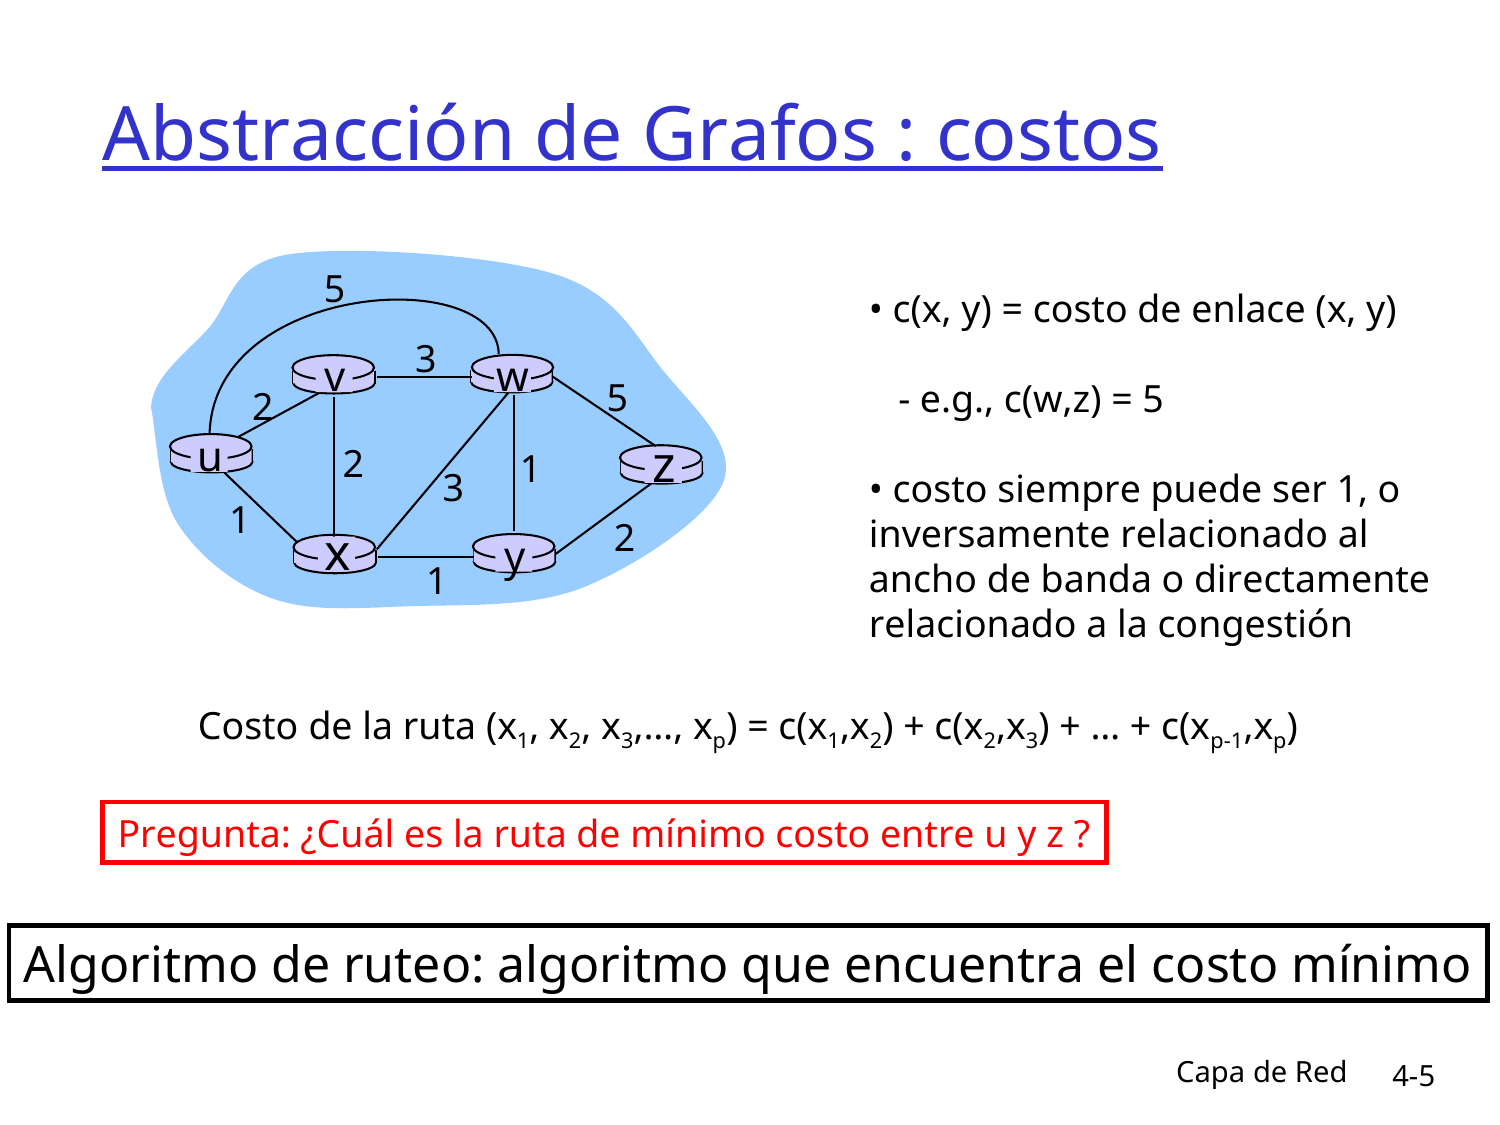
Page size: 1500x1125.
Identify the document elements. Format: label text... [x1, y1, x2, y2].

text_box z [637, 424, 691, 501]
text_box Costo de la ruta (x1, x2, x3,…, xp) = c(x1,x2) + c(x2,x3) + … + c(xp-1,xp) [183, 694, 1333, 761]
text_box x [309, 512, 366, 589]
text_box 1 [411, 548, 463, 610]
text_box 2 [598, 505, 651, 567]
text_box c(x, y) = costo de enlace (x, y) - e.g., c(w,z) = 5 costo siempre puede ser 1, o inversamente relacionado al ancho de banda o directamente relacionado a la congestión [854, 277, 1456, 654]
text_box w [482, 341, 545, 408]
text_box 3 [400, 326, 452, 388]
text_box 1 [505, 437, 557, 498]
text_box 5 [591, 366, 644, 427]
text_box Algoritmo de ruteo: algoritmo que encuentra el costo mínimo [8, 925, 1488, 1001]
text_box 2 [327, 432, 380, 493]
text_box Pregunta: ¿Cuál es la ruta de mínimo costo entre u y z ? [102, 802, 1107, 863]
text_box 1 [214, 487, 266, 549]
text_box 3 [427, 456, 479, 518]
text_box y [489, 521, 541, 588]
text_box 5 [309, 257, 361, 318]
title Abstracción de Grafos : costos [87, 37, 1363, 225]
text_box u [182, 421, 239, 488]
text_box [151, 250, 727, 609]
text_box 2 [237, 375, 289, 436]
text_box v [309, 341, 361, 408]
